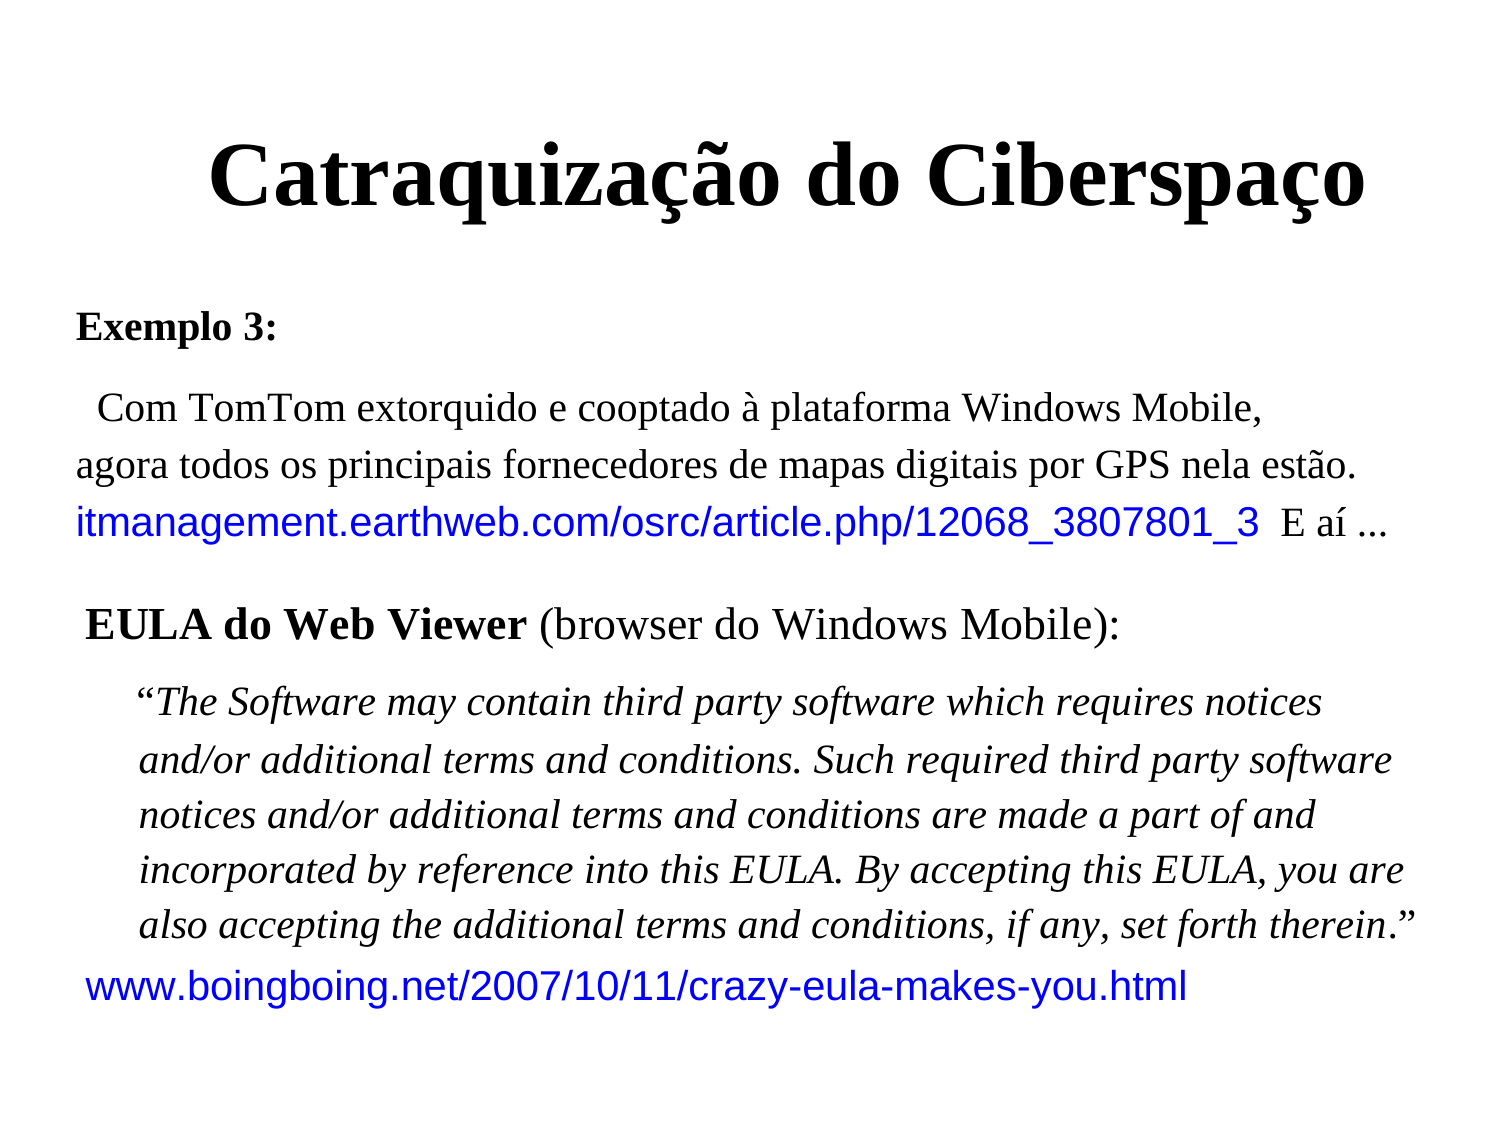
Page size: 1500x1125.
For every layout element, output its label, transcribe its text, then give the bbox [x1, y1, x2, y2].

text_box EULA do Web Viewer (browser do Windows Mobile): “The Software may contain third party software which requires notices and/or additional terms and conditions. Such required third party software notices and/or additional terms and conditions are made a part of and incorporated by reference into this EULA. By accepting this EULA, you are also accepting the additional terms and conditions, if any, set forth therein.” www.boingboing.net/2007/10/11/crazy-eula-makes-you.html [76, 588, 1425, 1047]
title Catraquização do Ciberspaço [73, 81, 1500, 269]
text_box Exemplo 3: Com TomTom extorquido e cooptado à plataforma Windows Mobile, agora todos os principais fornecedores de mapas digitais por GPS nela estão. itmanagement.earthweb.com/osrc/article.php/12068_3807801_3 E aí ... [75, 291, 1448, 546]
